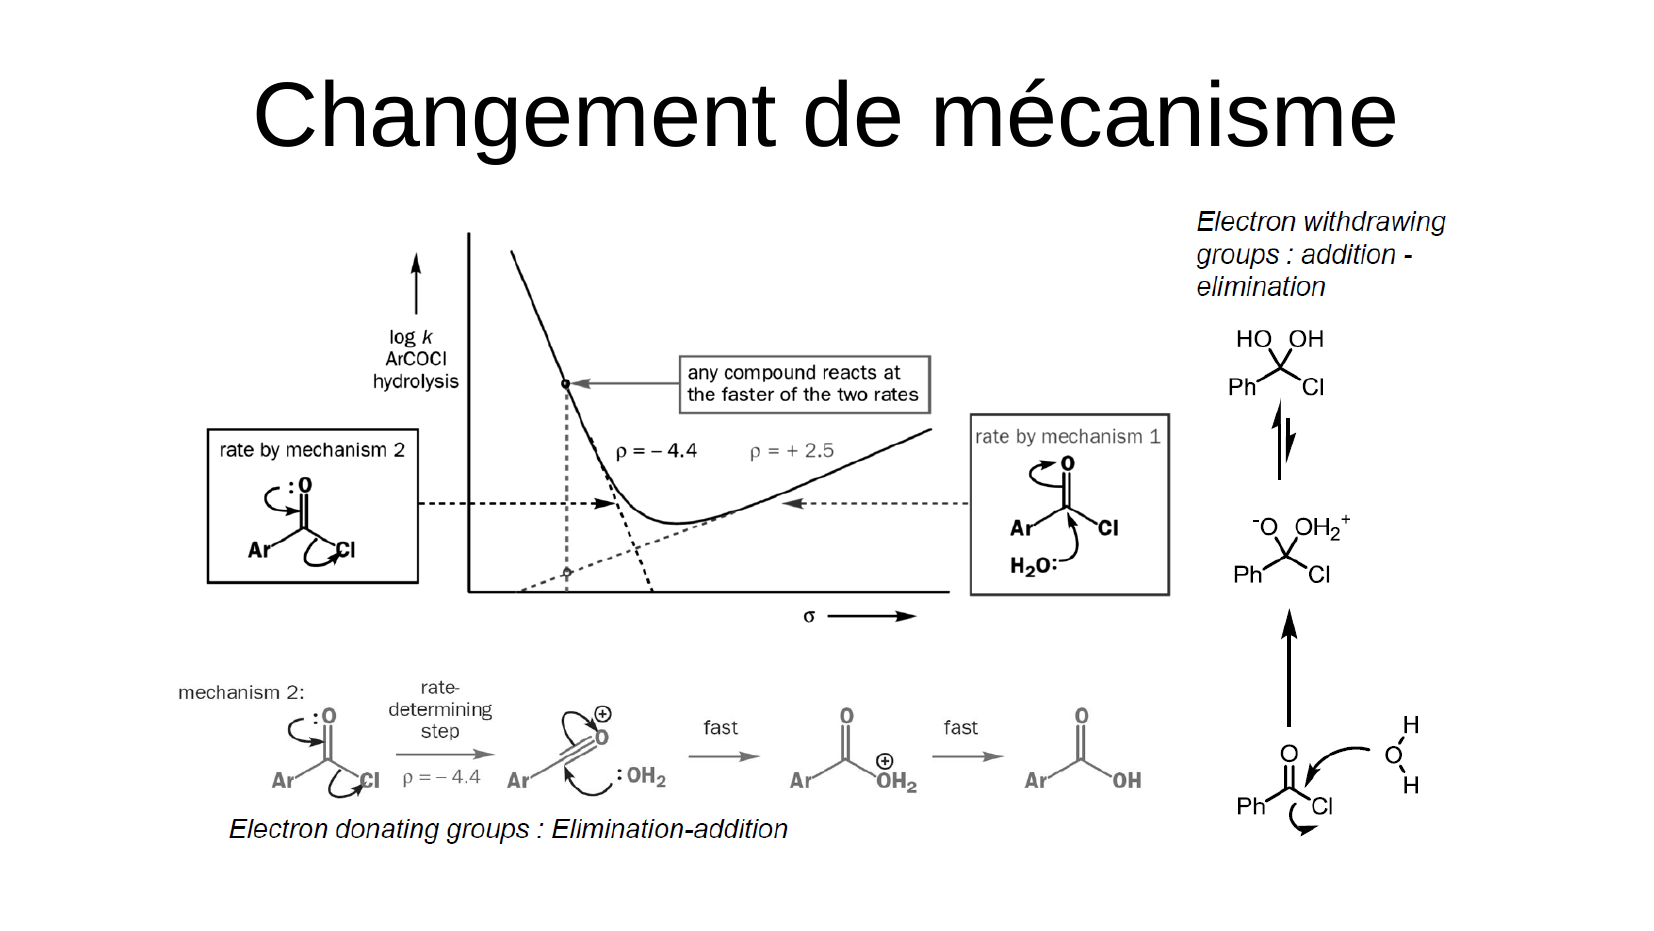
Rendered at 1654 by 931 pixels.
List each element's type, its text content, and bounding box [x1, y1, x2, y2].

title Changement de mécanisme [82, 37, 1571, 193]
picture [141, 200, 1460, 853]
